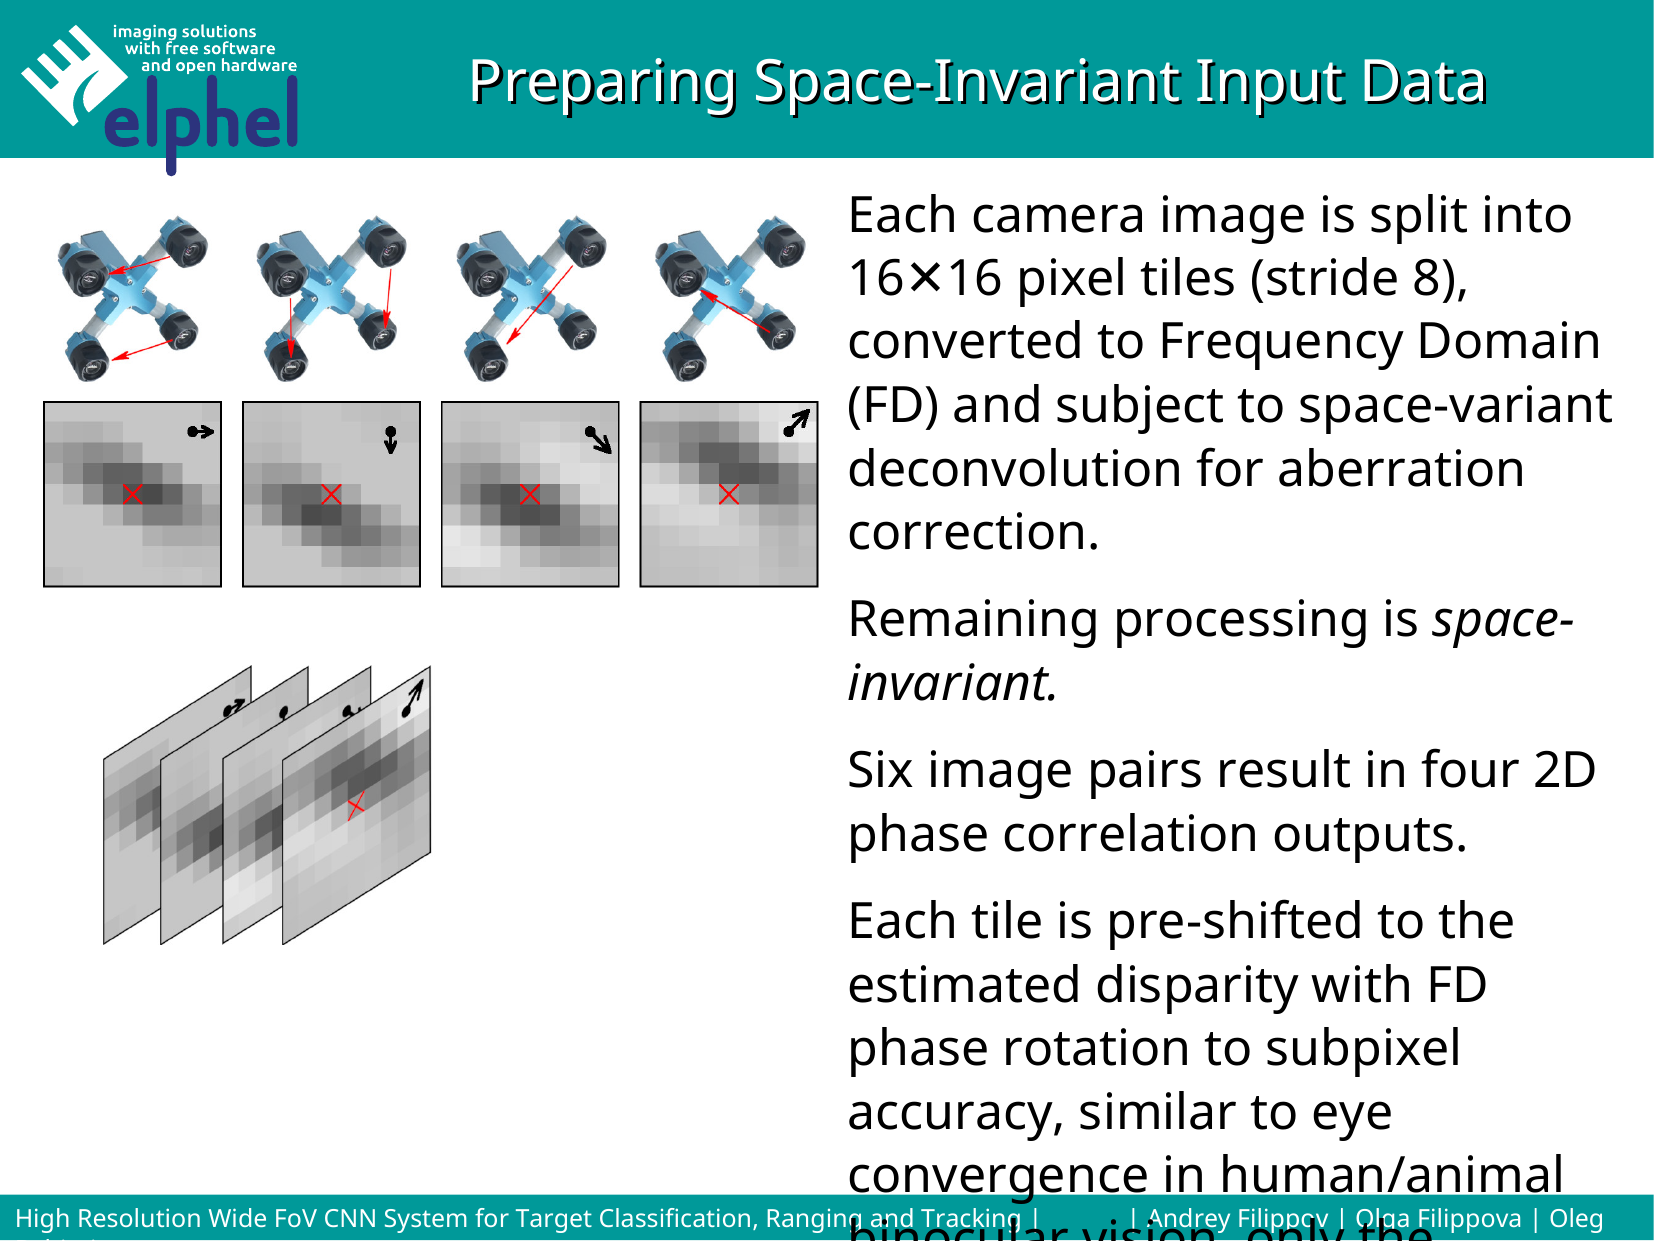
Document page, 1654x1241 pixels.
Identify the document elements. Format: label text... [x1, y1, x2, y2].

text_box Each camera image is split into 16✕16 pixel tiles (stride 8), converted to Frequency Domain (FD) and subject to space-variant deconvolution for aberration correction. Remaining processing is space-invariant. Six image pairs result in four 2D phase correlation outputs. Each tile is pre-shifted to the estimated disparity with FD phase rotation to subpixel accuracy, similar to eye convergence in human/animal binocular vision, only the residual disparity has to be determined. [832, 173, 1633, 1197]
title Preparing Space-Invariant Input Data [314, 0, 1643, 158]
picture [28, 208, 832, 986]
